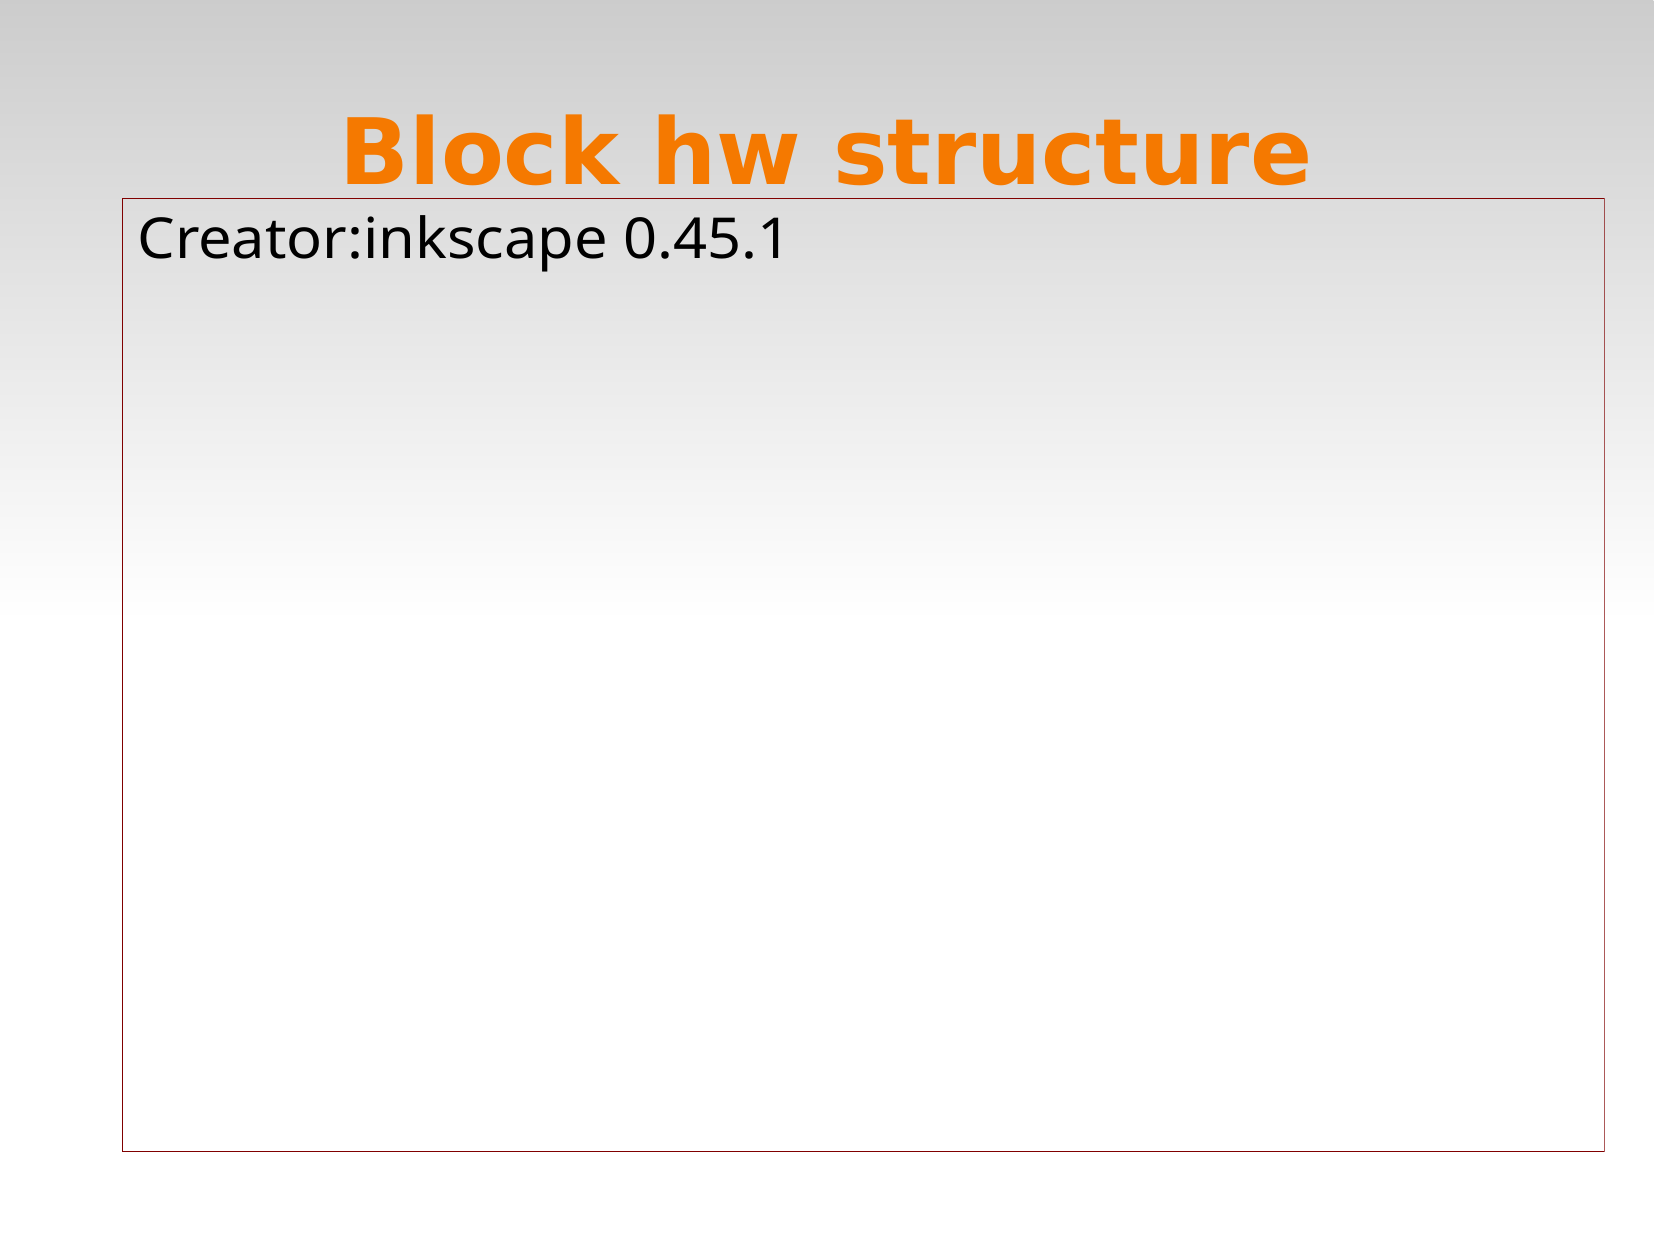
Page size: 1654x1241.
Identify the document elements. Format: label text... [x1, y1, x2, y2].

picture [118, 195, 1605, 1152]
title Block hw structure [82, 49, 1571, 257]
